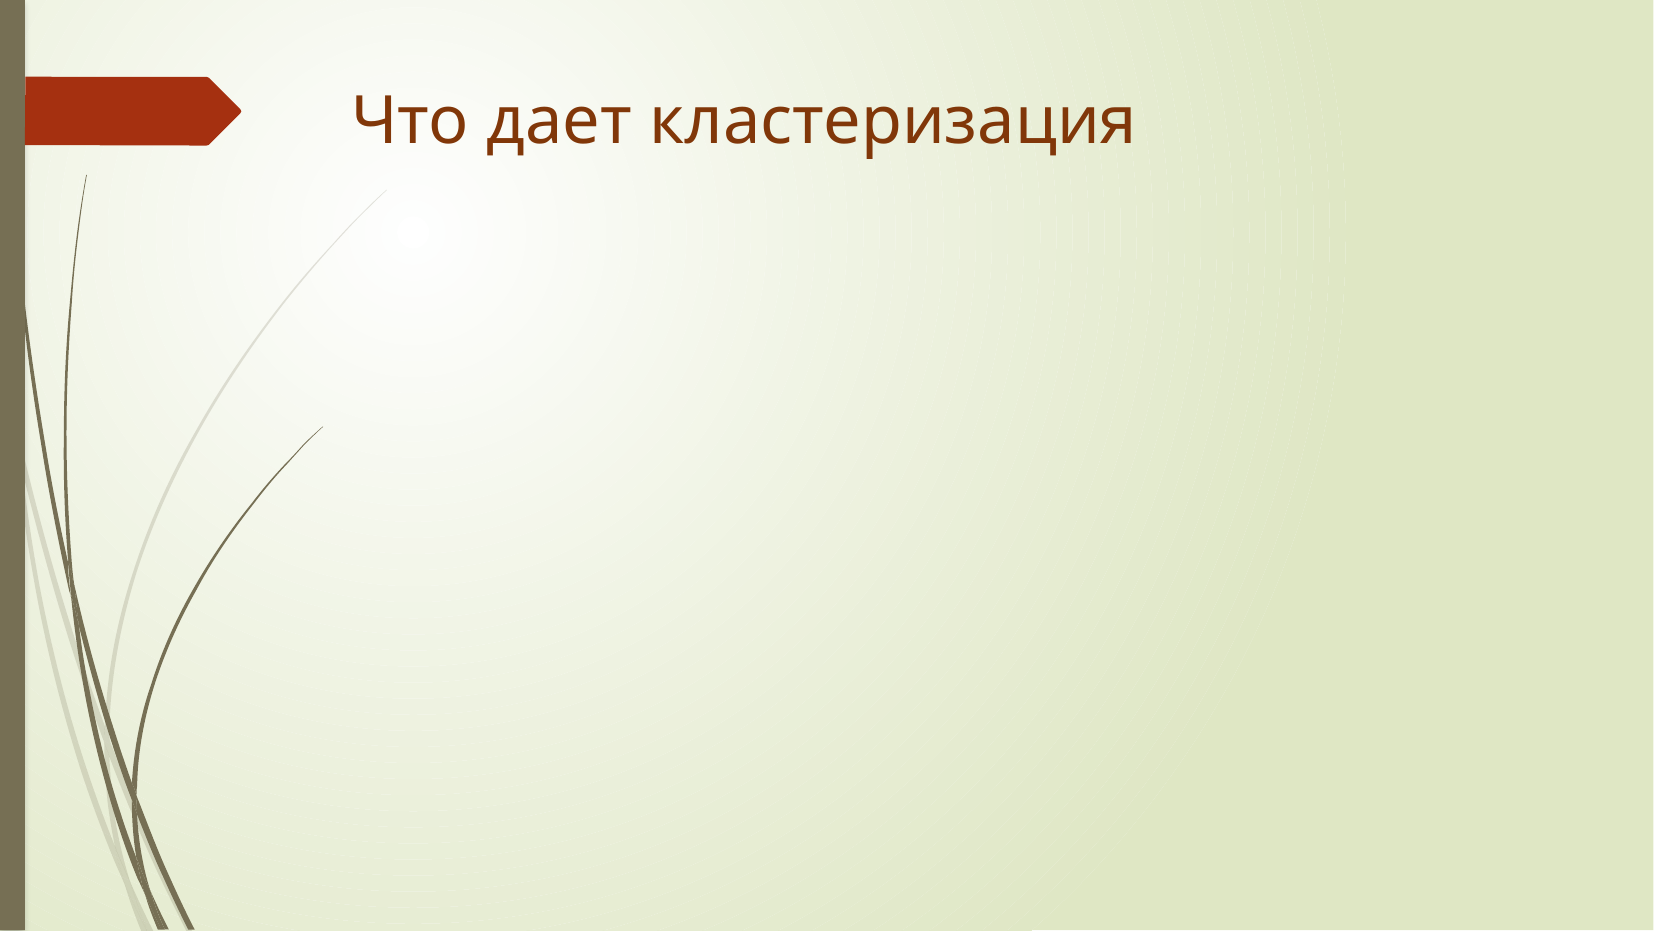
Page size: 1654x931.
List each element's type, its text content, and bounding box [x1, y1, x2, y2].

title Что дает кластеризация [351, 59, 1561, 178]
